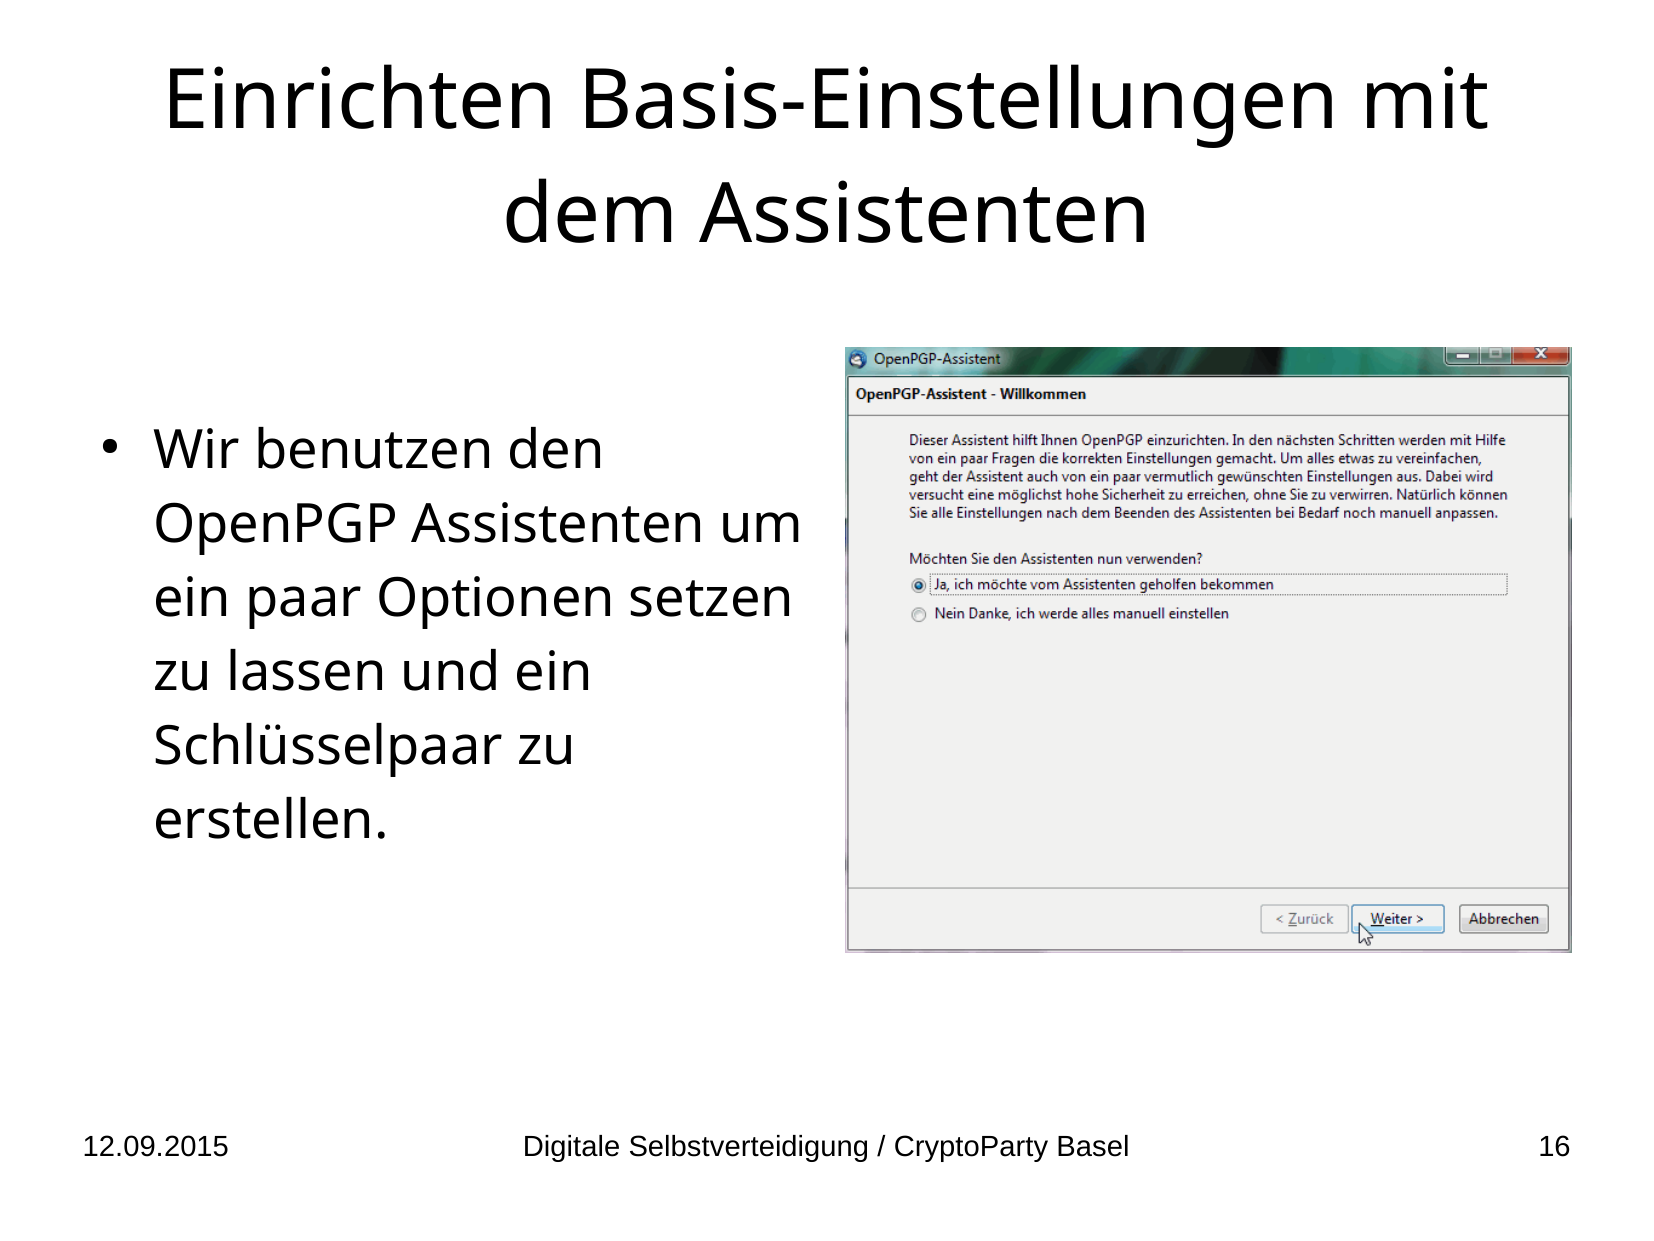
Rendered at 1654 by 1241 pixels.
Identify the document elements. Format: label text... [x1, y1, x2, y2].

list Wir benutzen den OpenPGP Assistenten um ein paar Optionen setzen zu lassen und ein Schlüsselpaar zu erstellen. [82, 290, 809, 1241]
title Einrichten Basis-Einstellungen mit dem Assistenten [82, 49, 1571, 257]
picture [845, 347, 1572, 953]
